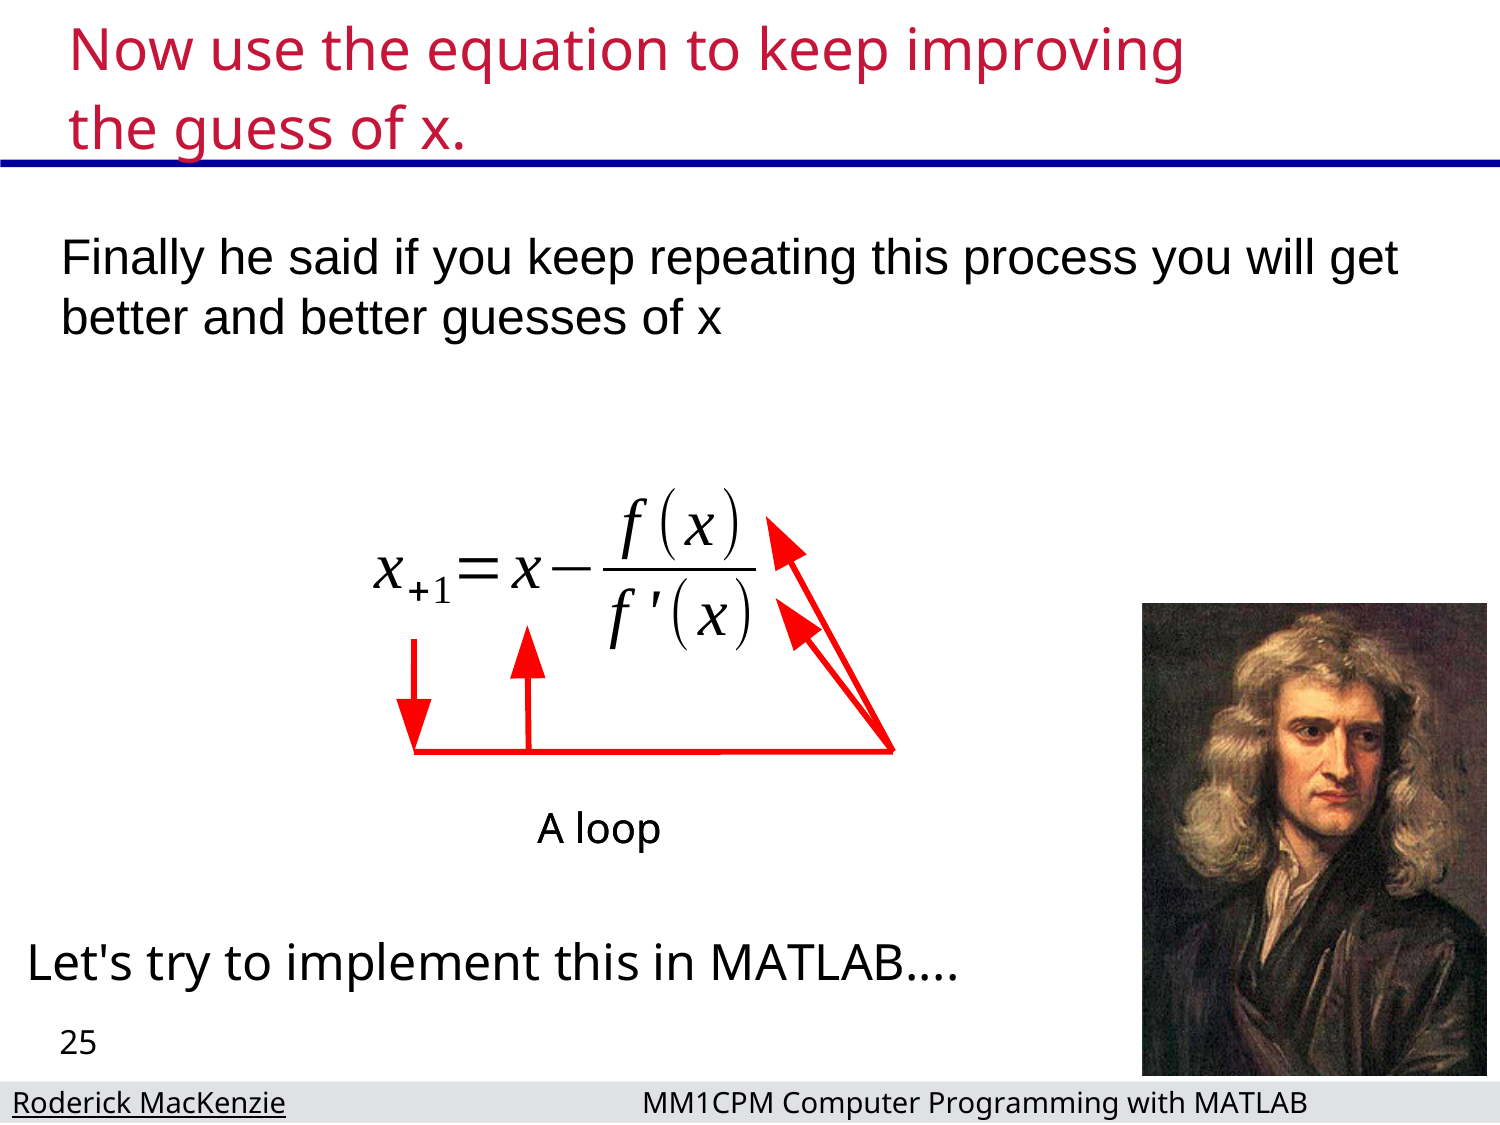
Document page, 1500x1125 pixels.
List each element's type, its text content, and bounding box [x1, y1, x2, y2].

picture [1142, 603, 1487, 1076]
text_box A loop [522, 794, 683, 860]
chart [364, 484, 766, 655]
text_box Let's try to implement this in MATLAB.... [11, 923, 1046, 998]
title Now use the equation to keep improving the guess of x. [54, 12, 1292, 164]
text_box <number> [44, 1013, 260, 1084]
text_box Finally he said if you keep repeating this process you will get better and better guesses of x [46, 217, 1446, 353]
